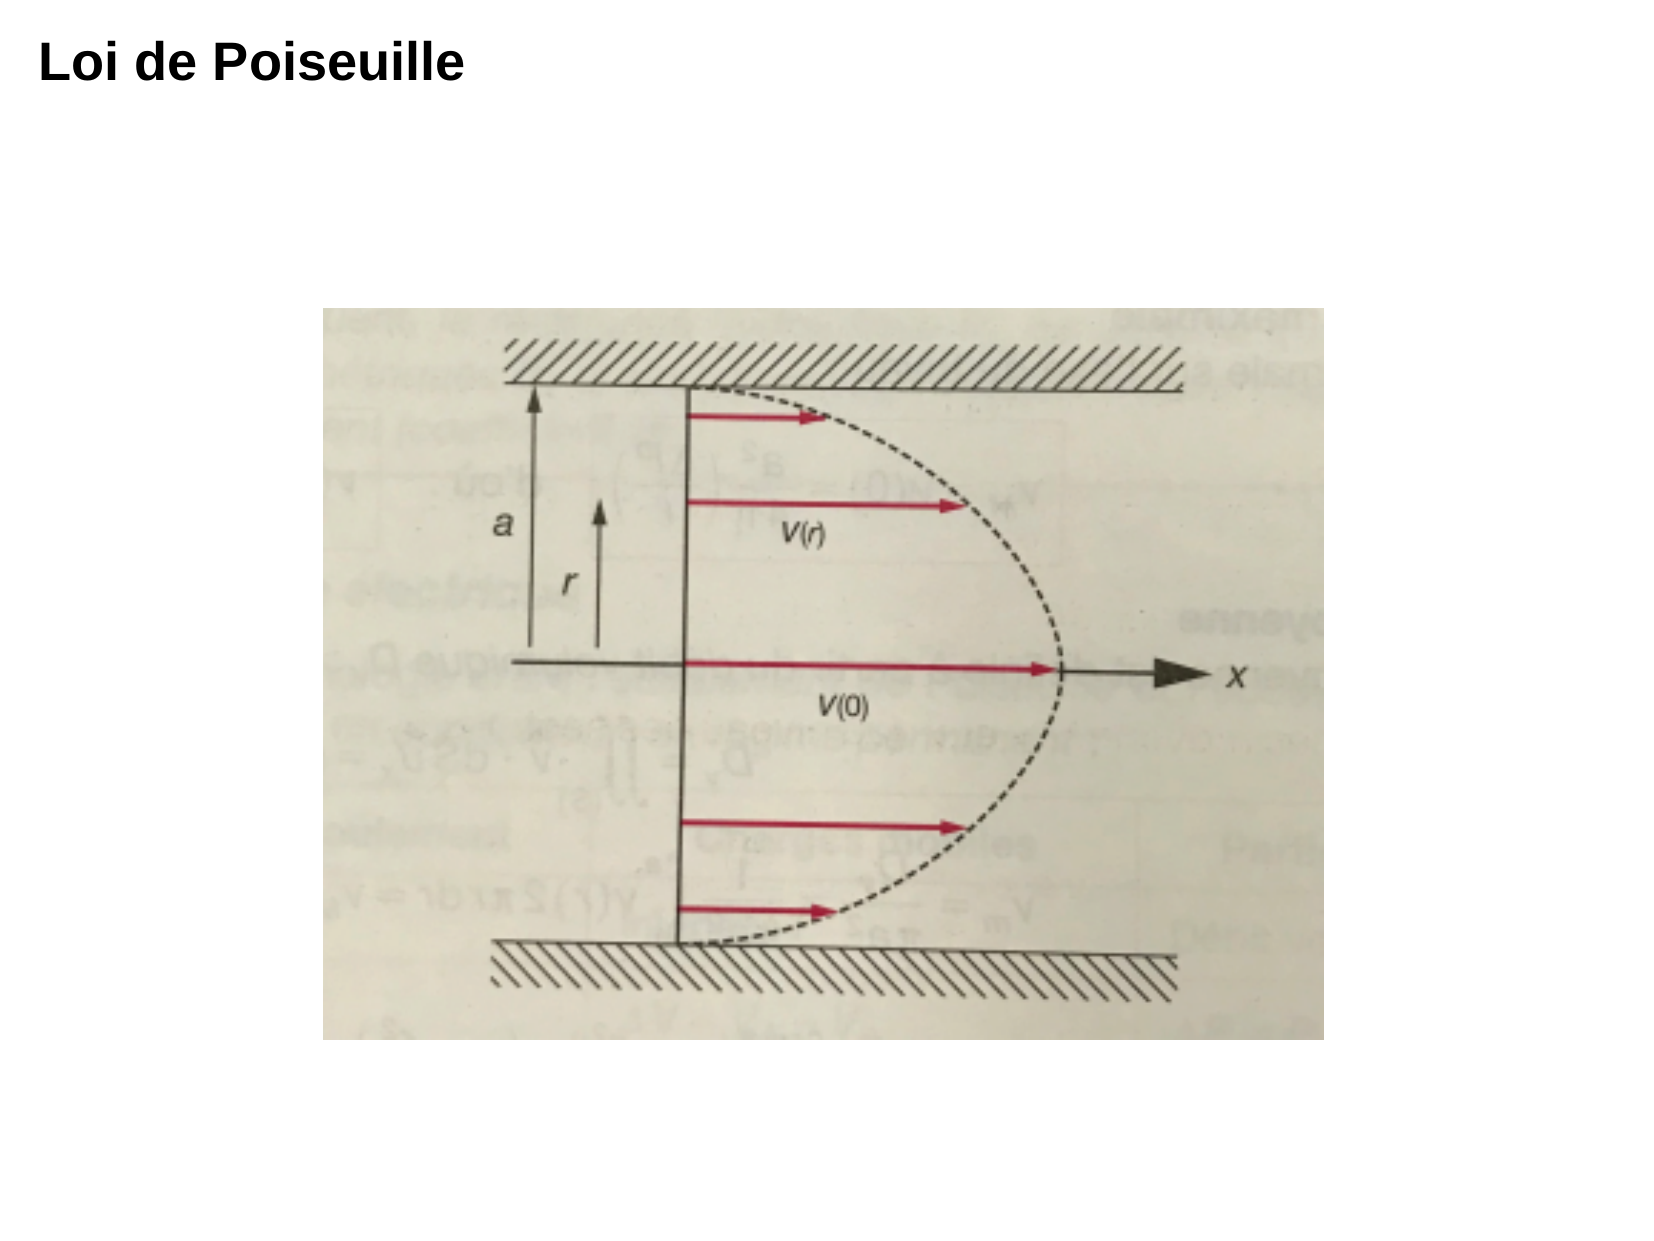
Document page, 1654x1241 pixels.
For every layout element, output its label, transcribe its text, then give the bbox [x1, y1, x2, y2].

picture [323, 308, 1324, 1040]
text_box Loi de Poiseuille [23, 23, 922, 101]
